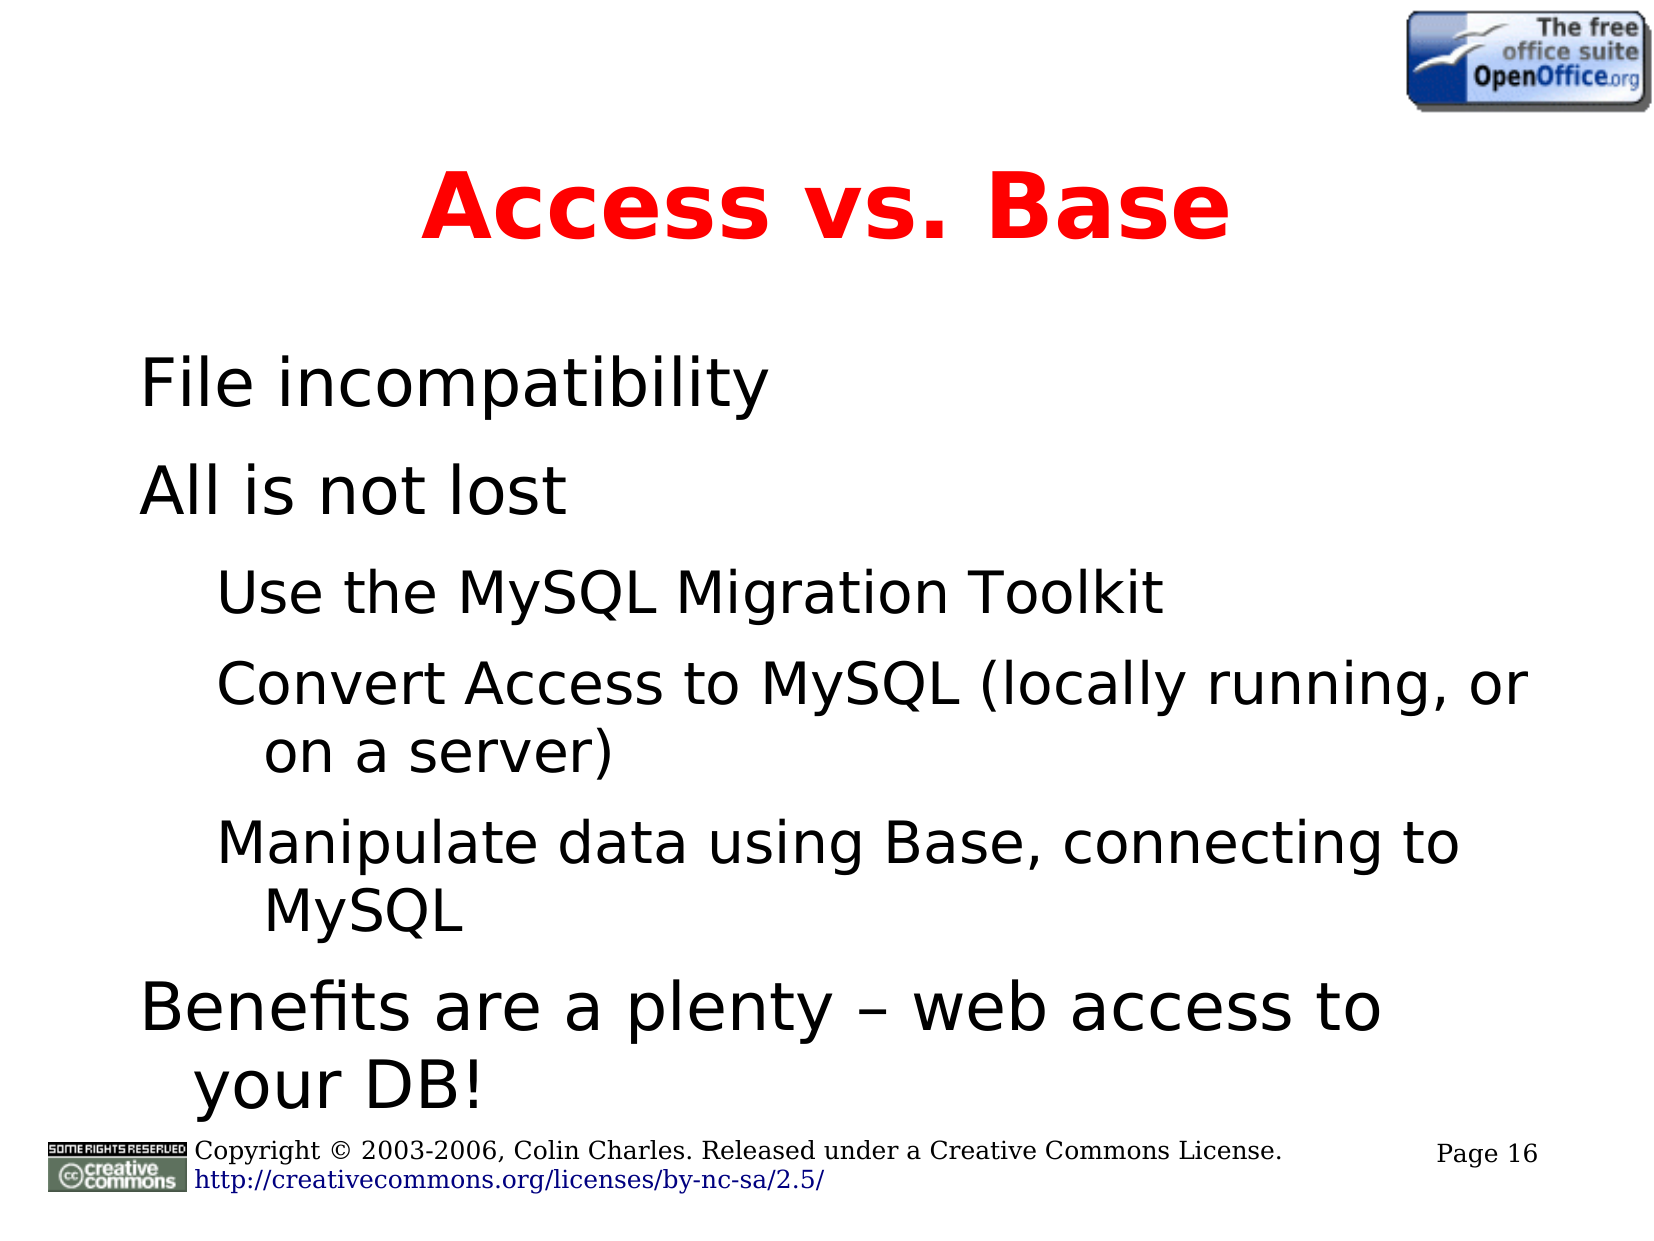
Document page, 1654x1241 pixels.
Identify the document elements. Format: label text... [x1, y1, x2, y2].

picture [48, 1142, 187, 1192]
title Access vs. Base [121, 102, 1534, 311]
picture [1403, 0, 1654, 125]
list File incompatibility All is not lost Use the MySQL Migration Toolkit Convert Access to MySQL (locally running, or on a server) Manipulate data using Base, connecting to MySQL Benefits are a plenty – web access to your DB! [121, 344, 1534, 1127]
